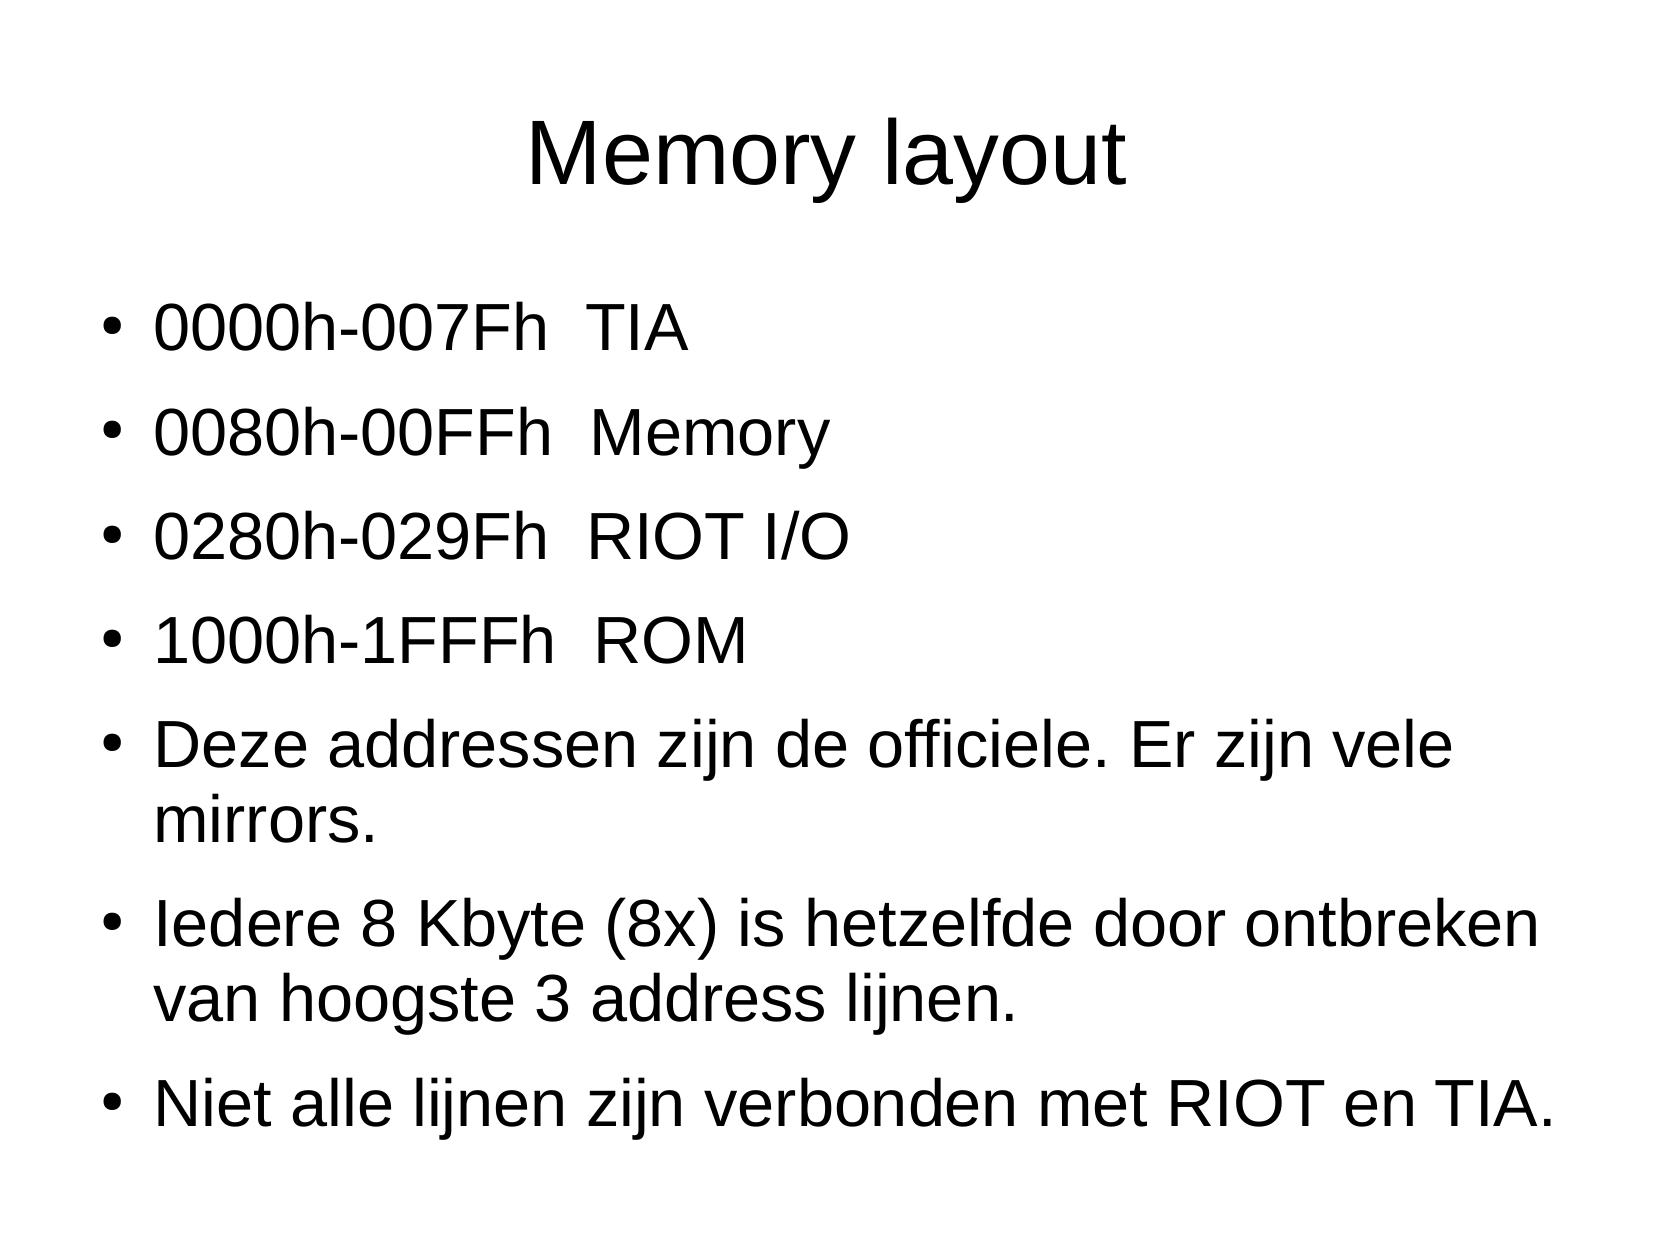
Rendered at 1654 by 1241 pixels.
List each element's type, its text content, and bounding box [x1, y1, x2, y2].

list 0000h-007Fh TIA 0080h-00FFh Memory 0280h-029Fh RIOT I/O 1000h-1FFFh ROM Deze addressen zijn de officiele. Er zijn vele mirrors. Iedere 8 Kbyte (8x) is hetzelfde door ontbreken van hoogste 3 address lijnen. Niet alle lijnen zijn verbonden met RIOT en TIA. [82, 290, 1571, 1158]
title Memory layout [82, 49, 1571, 257]
